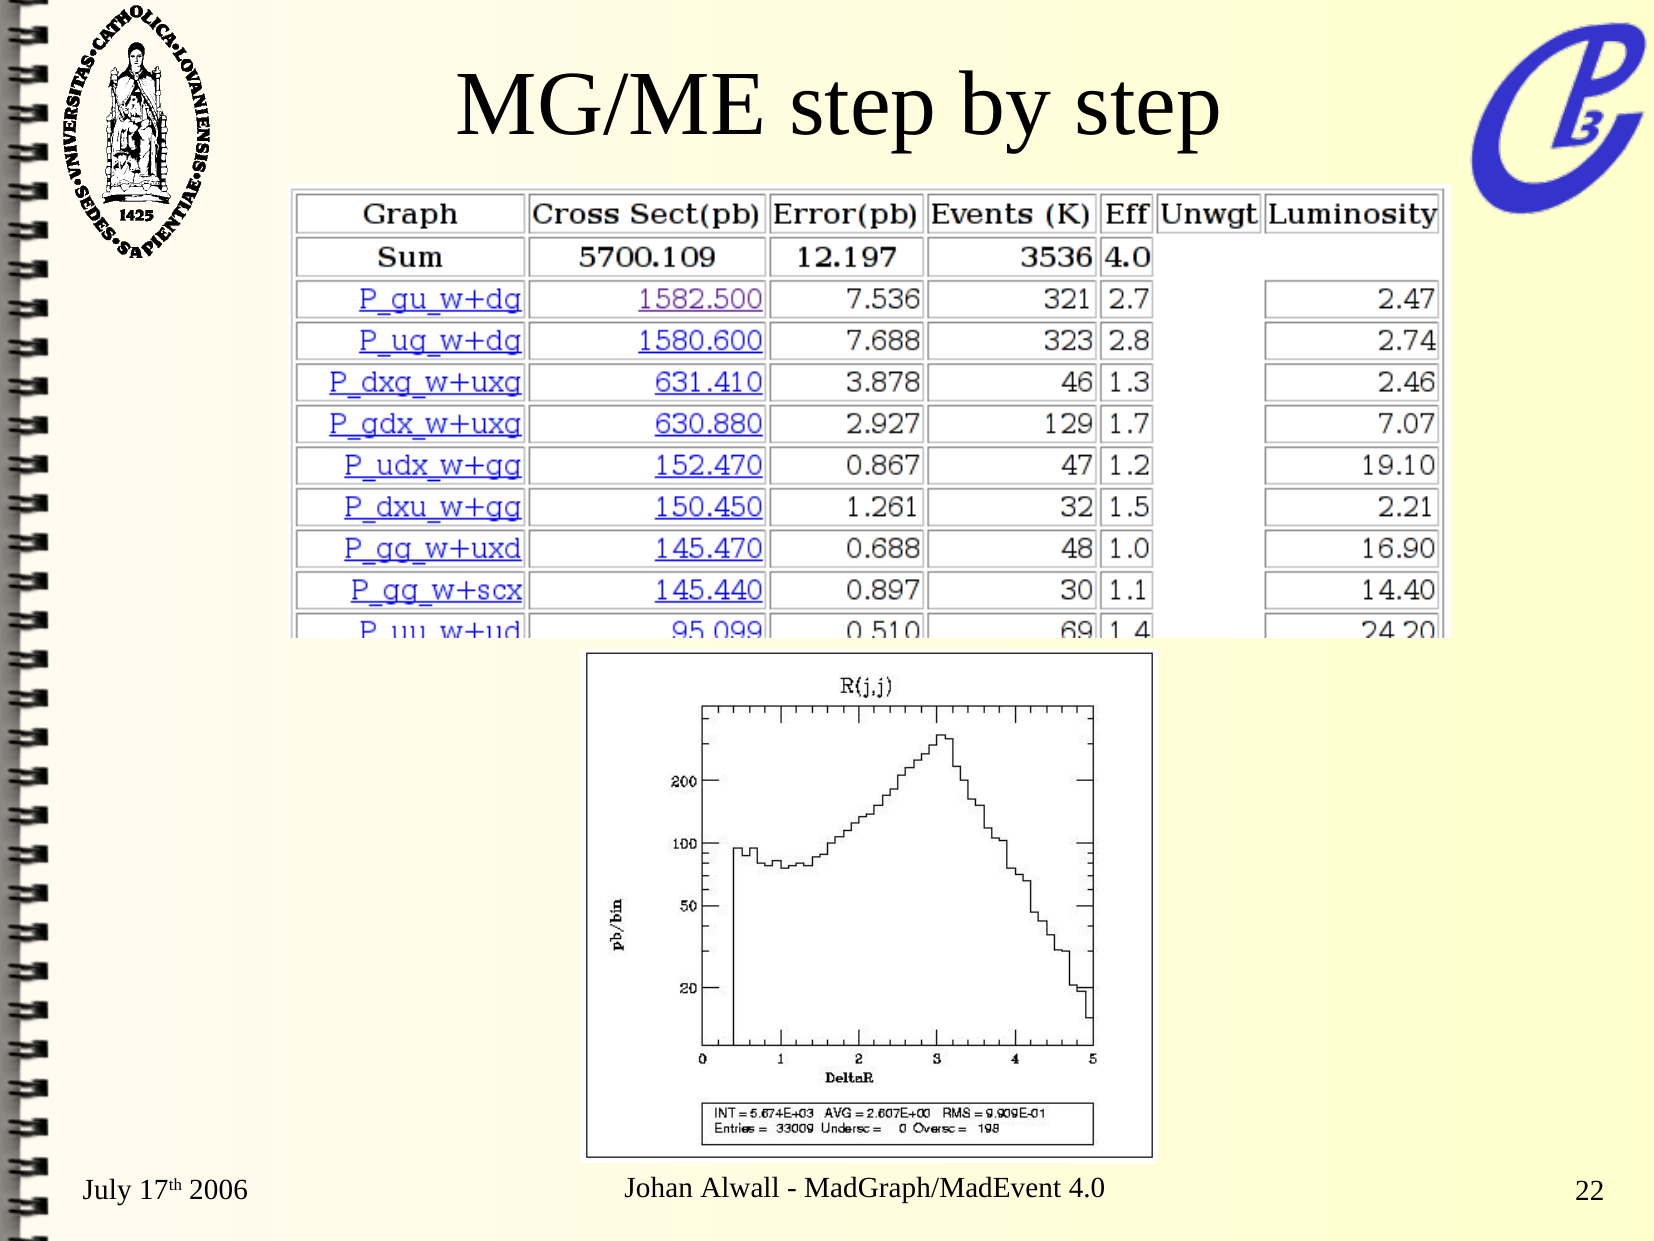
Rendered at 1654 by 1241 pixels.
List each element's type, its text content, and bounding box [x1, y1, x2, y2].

picture [0, 0, 1654, 1241]
picture [1467, 14, 1654, 216]
title MG/ME step by step [234, 0, 1445, 208]
picture [580, 649, 1158, 1163]
picture [288, 184, 1451, 638]
